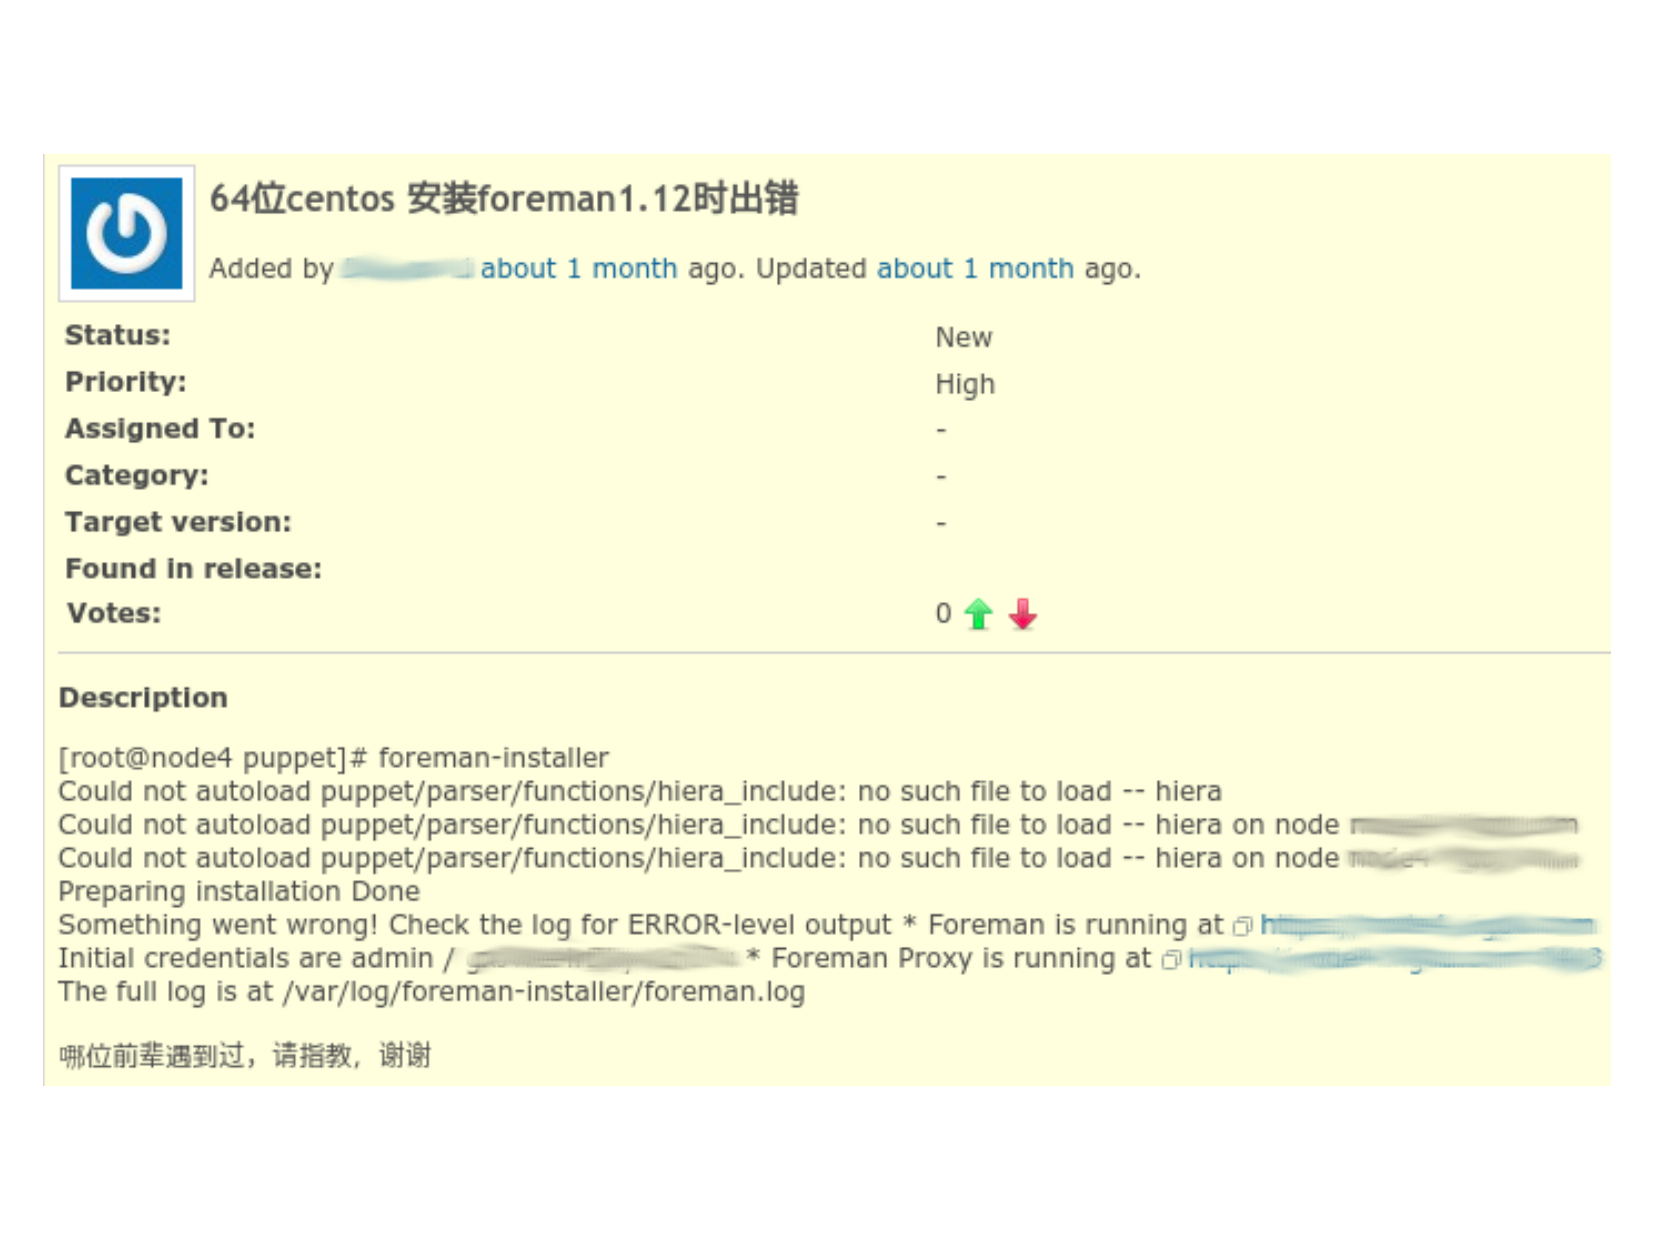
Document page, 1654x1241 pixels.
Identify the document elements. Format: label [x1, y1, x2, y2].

picture [43, 154, 1611, 1086]
